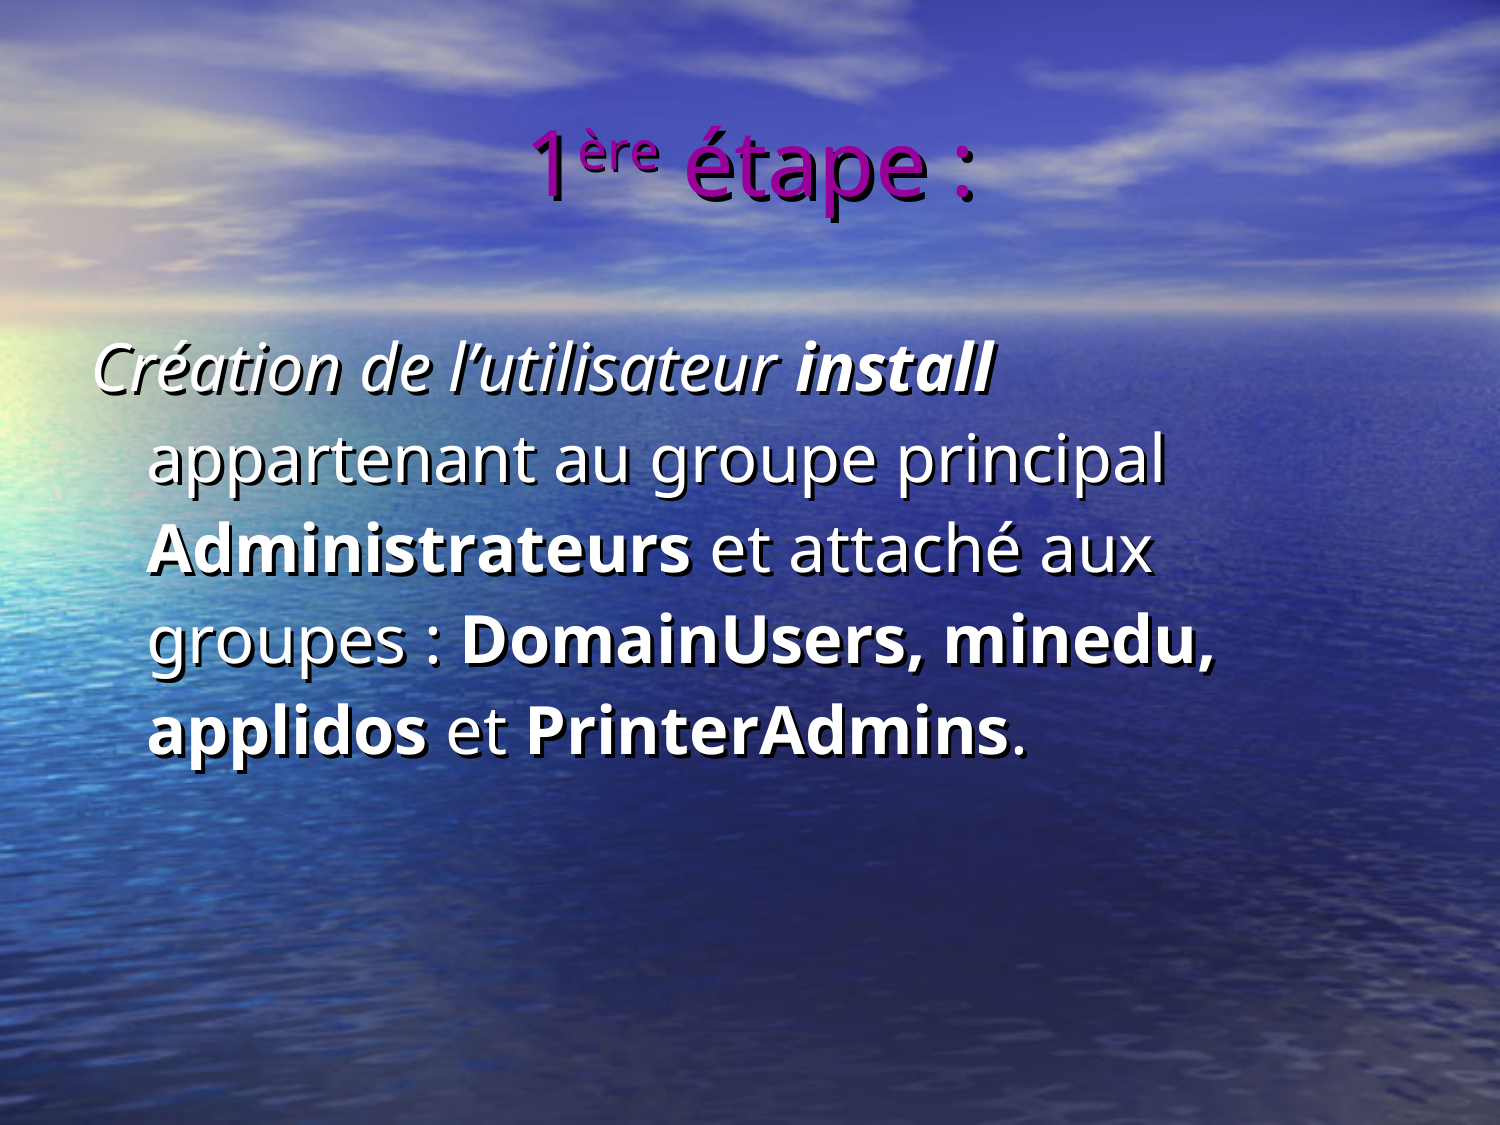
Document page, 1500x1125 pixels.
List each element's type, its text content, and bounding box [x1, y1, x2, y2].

picture [0, 0, 1500, 1125]
list Création de l’utilisateur install appartenant au groupe principal Administrateurs et attaché aux groupes : DomainUsers, minedu, applidos et PrinterAdmins. [75, 312, 1426, 988]
title 1ère étape : [75, 47, 1426, 276]
